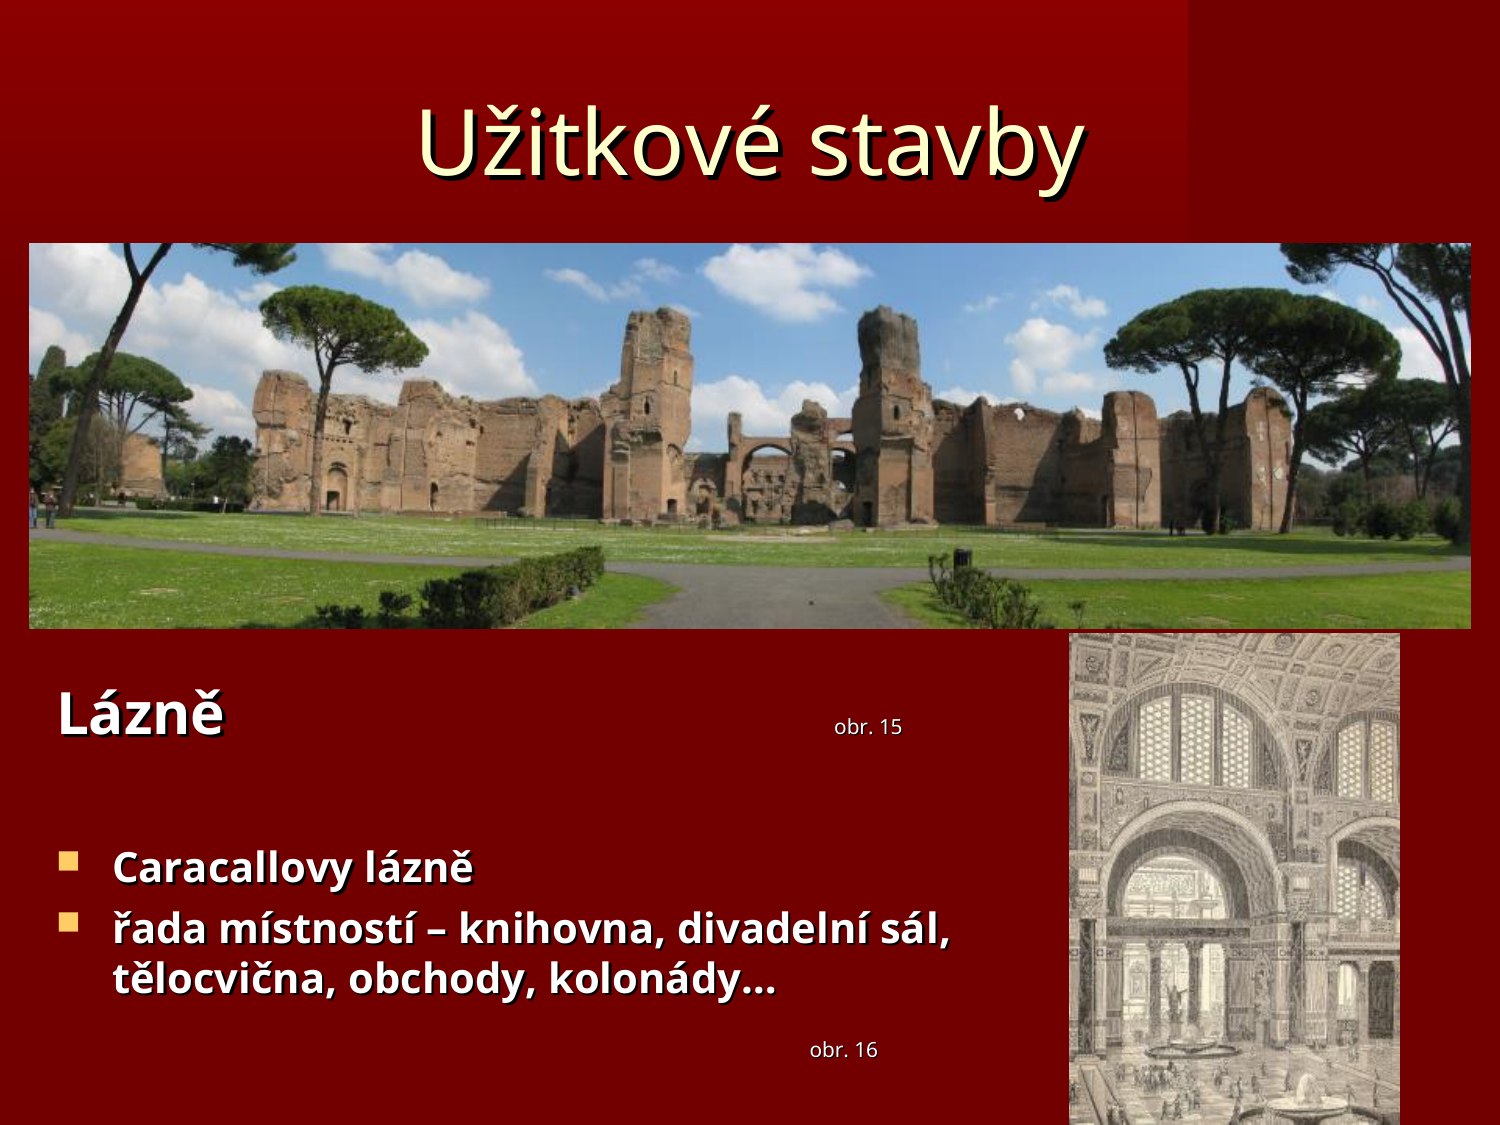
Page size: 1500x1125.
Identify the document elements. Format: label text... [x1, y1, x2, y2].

text_box [29, 243, 1471, 629]
list Lázně obr. 15 Caracallovy lázně řada místností – knihovna, divadelní sál, tělocvična, obchody, kolonády… obr. 16 [41, 668, 1034, 1083]
title Užitkové stavby [75, 45, 1426, 233]
text_box [1069, 633, 1400, 1125]
